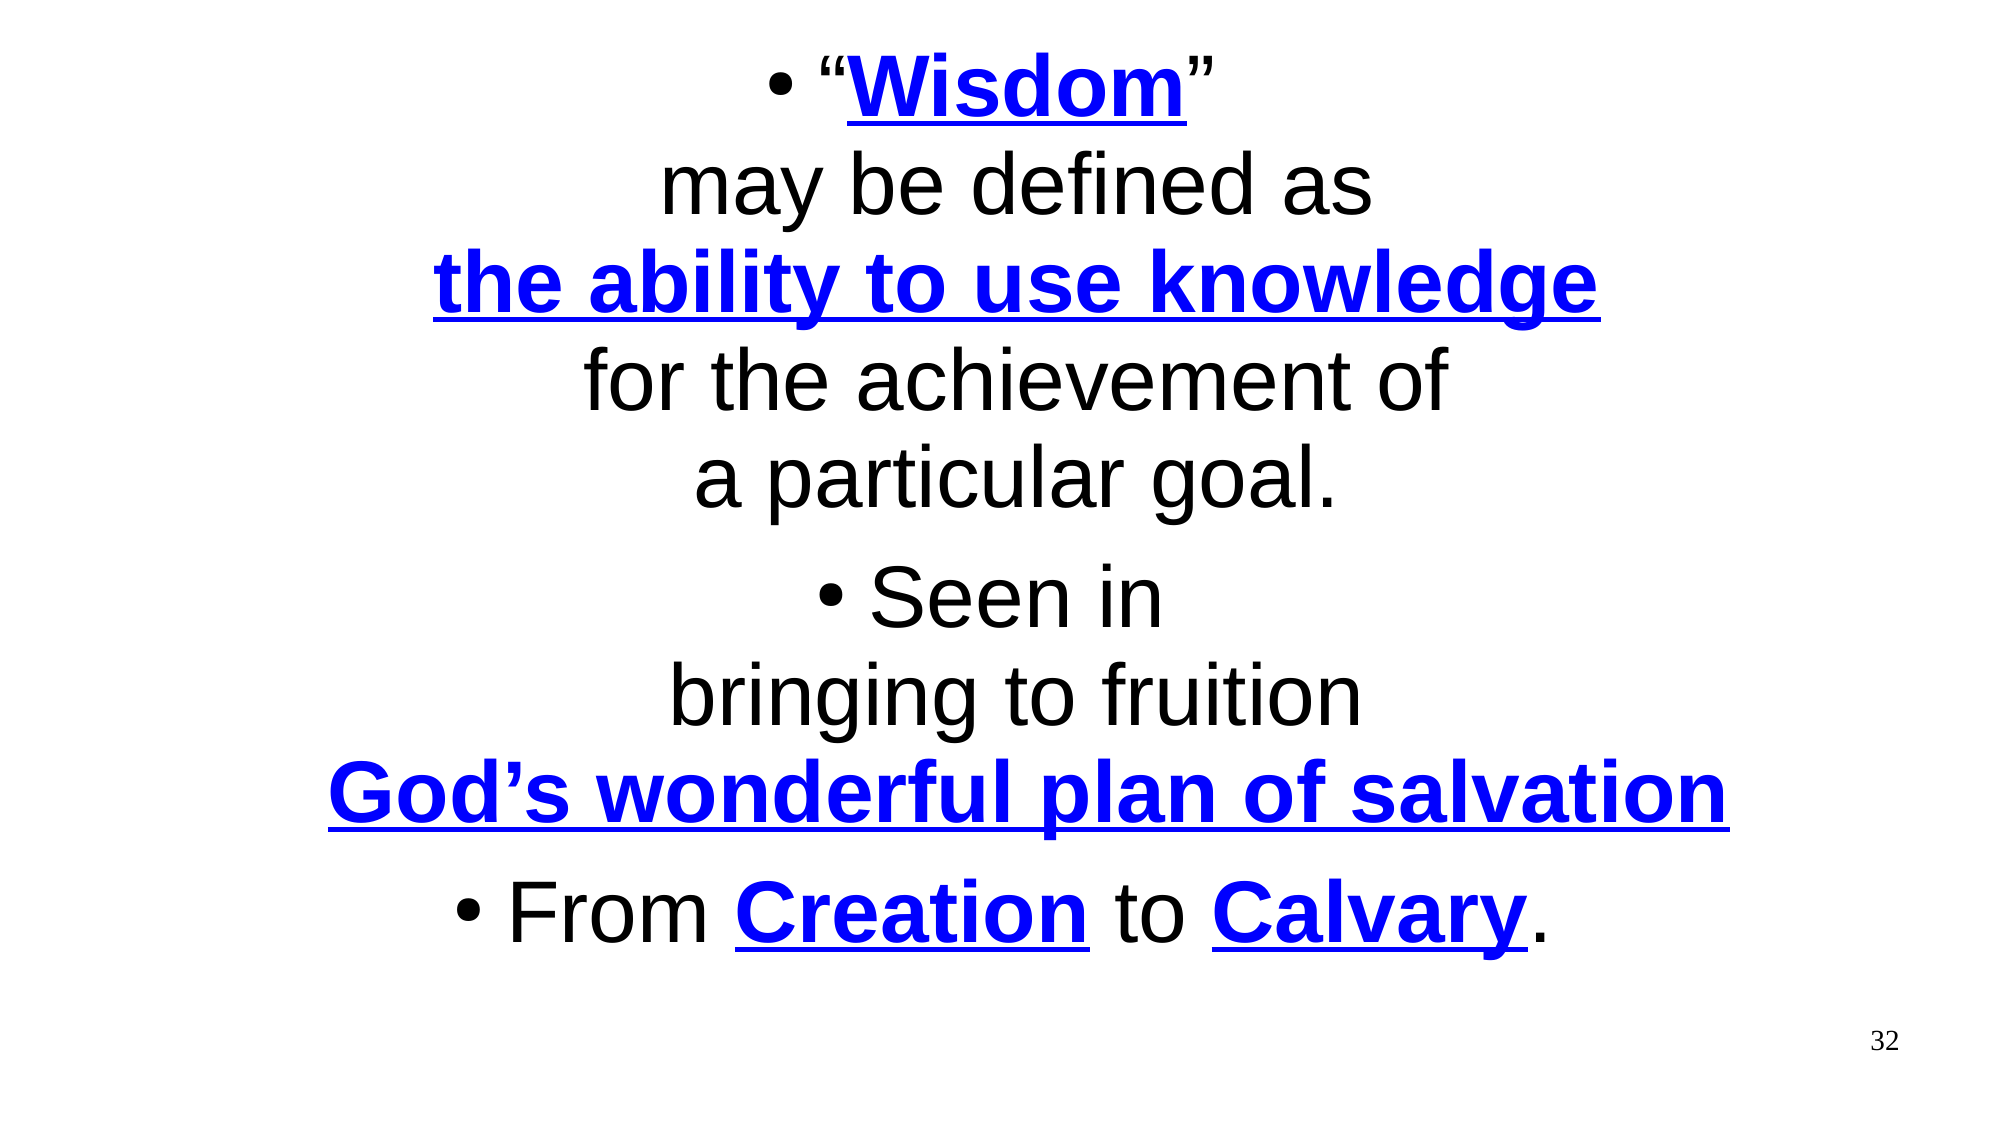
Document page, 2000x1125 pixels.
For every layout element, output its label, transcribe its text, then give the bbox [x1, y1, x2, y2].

list “Wisdom” may be defined as the ability to use knowledge for the achievement of a particular goal. Seen in bringing to fruition God’s wonderful plan of salvation From Creation to Calvary. [37, 37, 1951, 1088]
